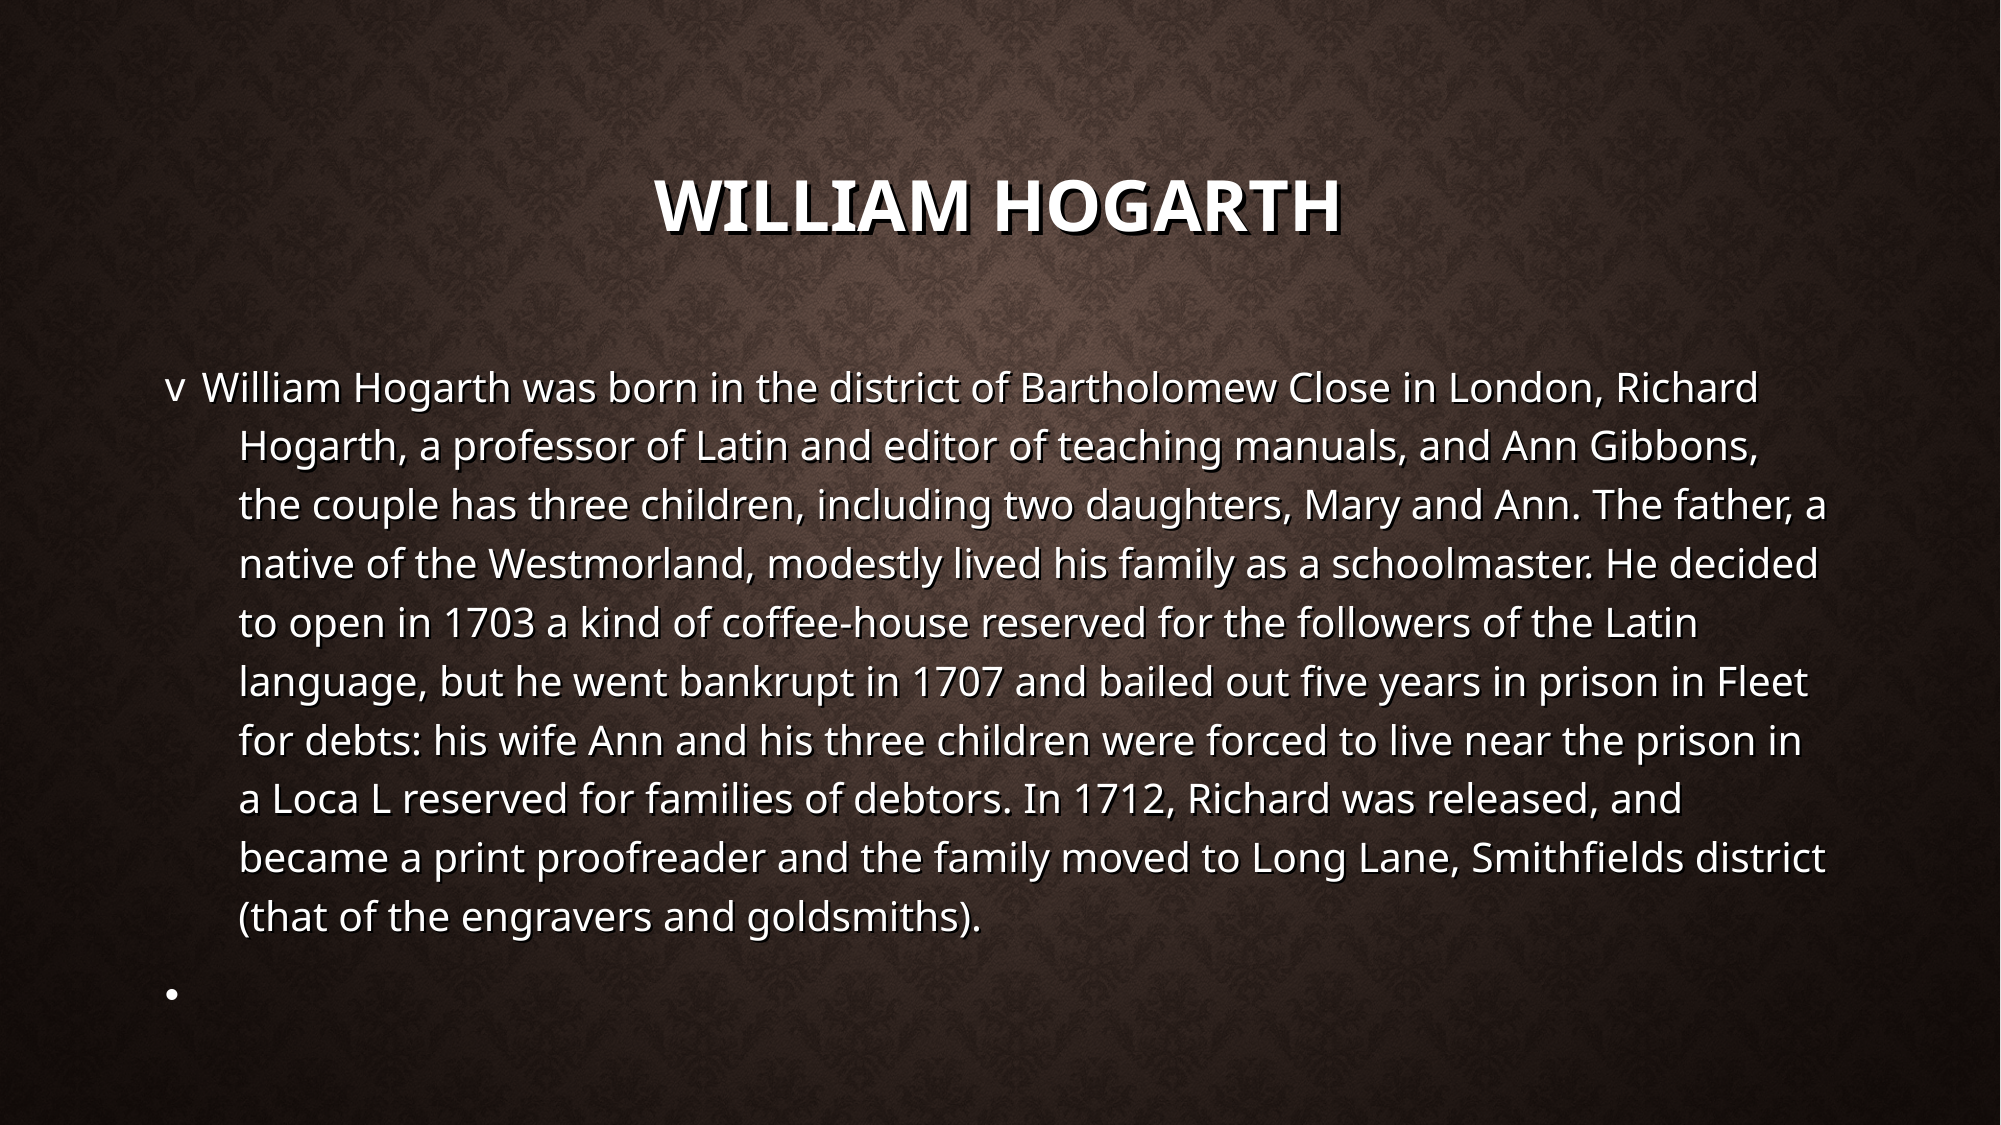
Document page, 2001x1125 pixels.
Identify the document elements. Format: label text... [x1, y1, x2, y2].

title William Hogarth [149, 99, 1849, 318]
list William Hogarth was born in the district of Bartholomew Close in London, Richard Hogarth, a professor of Latin and editor of teaching manuals, and Ann Gibbons, the couple has three children, including two daughters, Mary and Ann. The father, a native of the Westmorland, modestly lived his family as a schoolmaster. He decided to open in 1703 a kind of coffee-house reserved for the followers of the Latin language, but he went bankrupt in 1707 and bailed out five years in prison in Fleet for debts: his wife Ann and his three children were forced to live near the prison in a Loca L reserved for families of debtors. In 1712, Richard was released, and became a print proofreader and the family moved to Long Lane, Smithfields district (that of the engravers and goldsmiths). [149, 343, 1849, 950]
